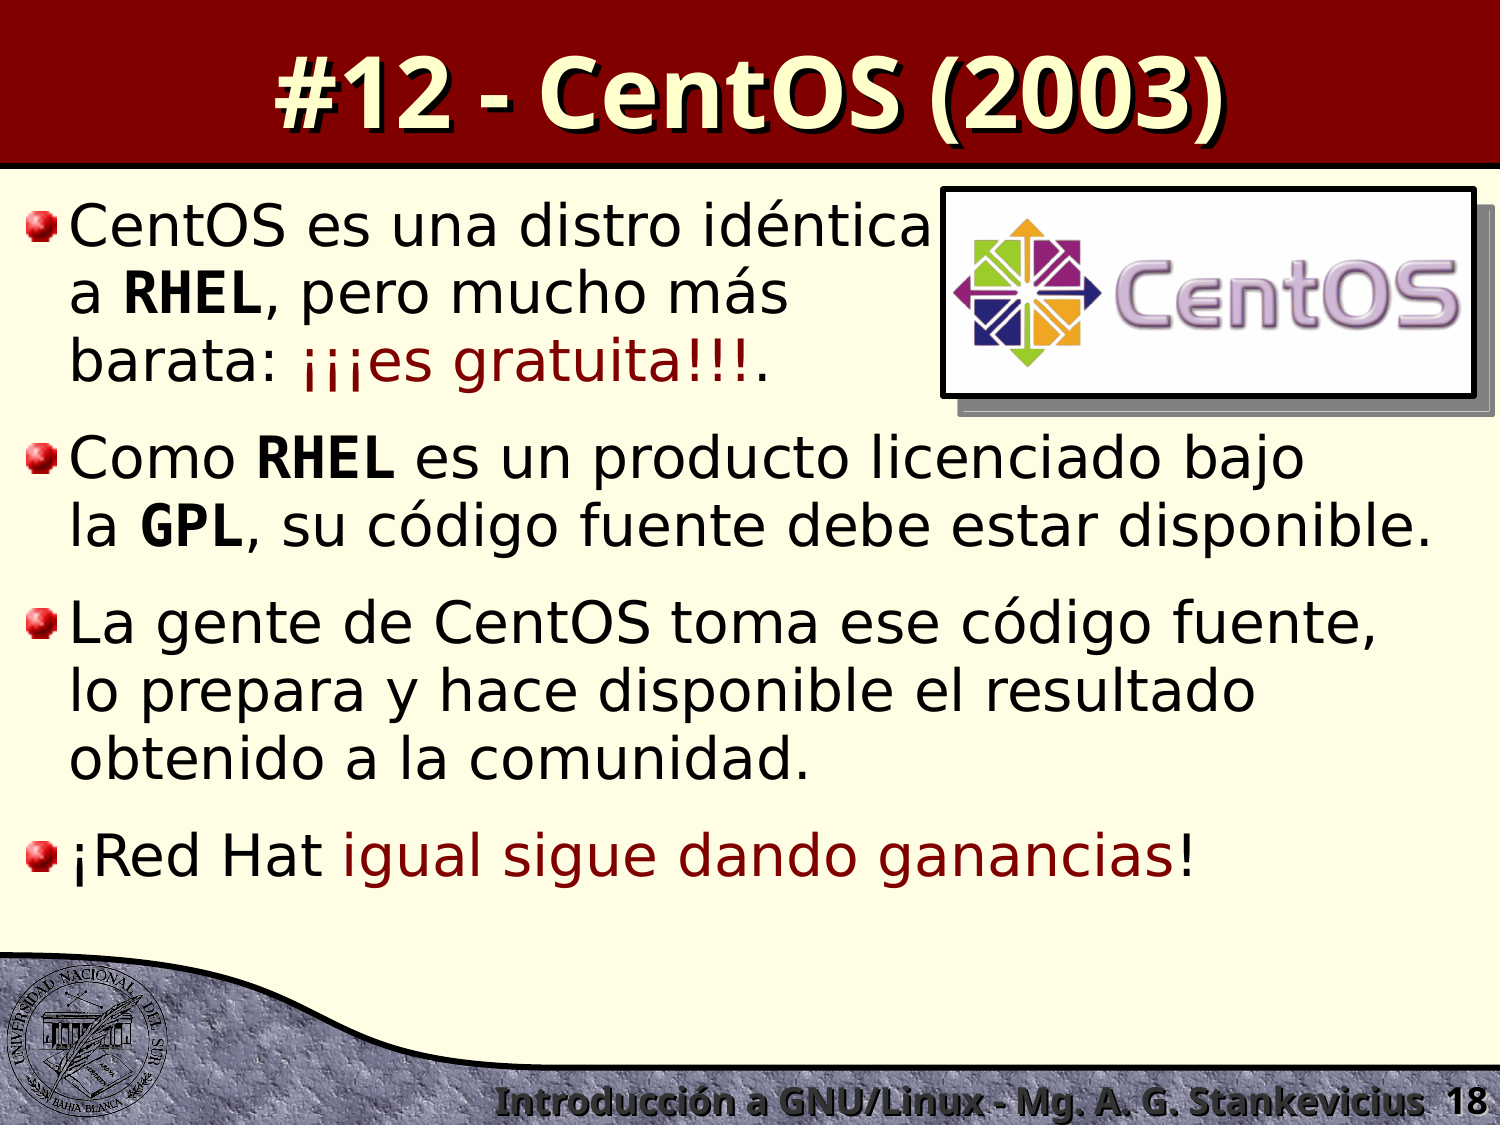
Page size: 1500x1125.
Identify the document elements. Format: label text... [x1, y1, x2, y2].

picture [946, 192, 1471, 393]
picture [0, 956, 1500, 1125]
title #12 - CentOS (2003) [15, 12, 1485, 153]
picture [1059, 1100, 1065, 1110]
list CentOS es una distro idéntica a RHEL, pero mucho más barata: ¡¡¡es gratuita!!!. Como RHEL es un producto licenciado bajo la GPL, su código fuente debe estar disponible. La gente de CentOS toma ese código fuente, lo prepara y hace disponible el resultado obtenido a la comunidad. ¡Red Hat igual sigue dando ganancias! [11, 192, 1486, 935]
